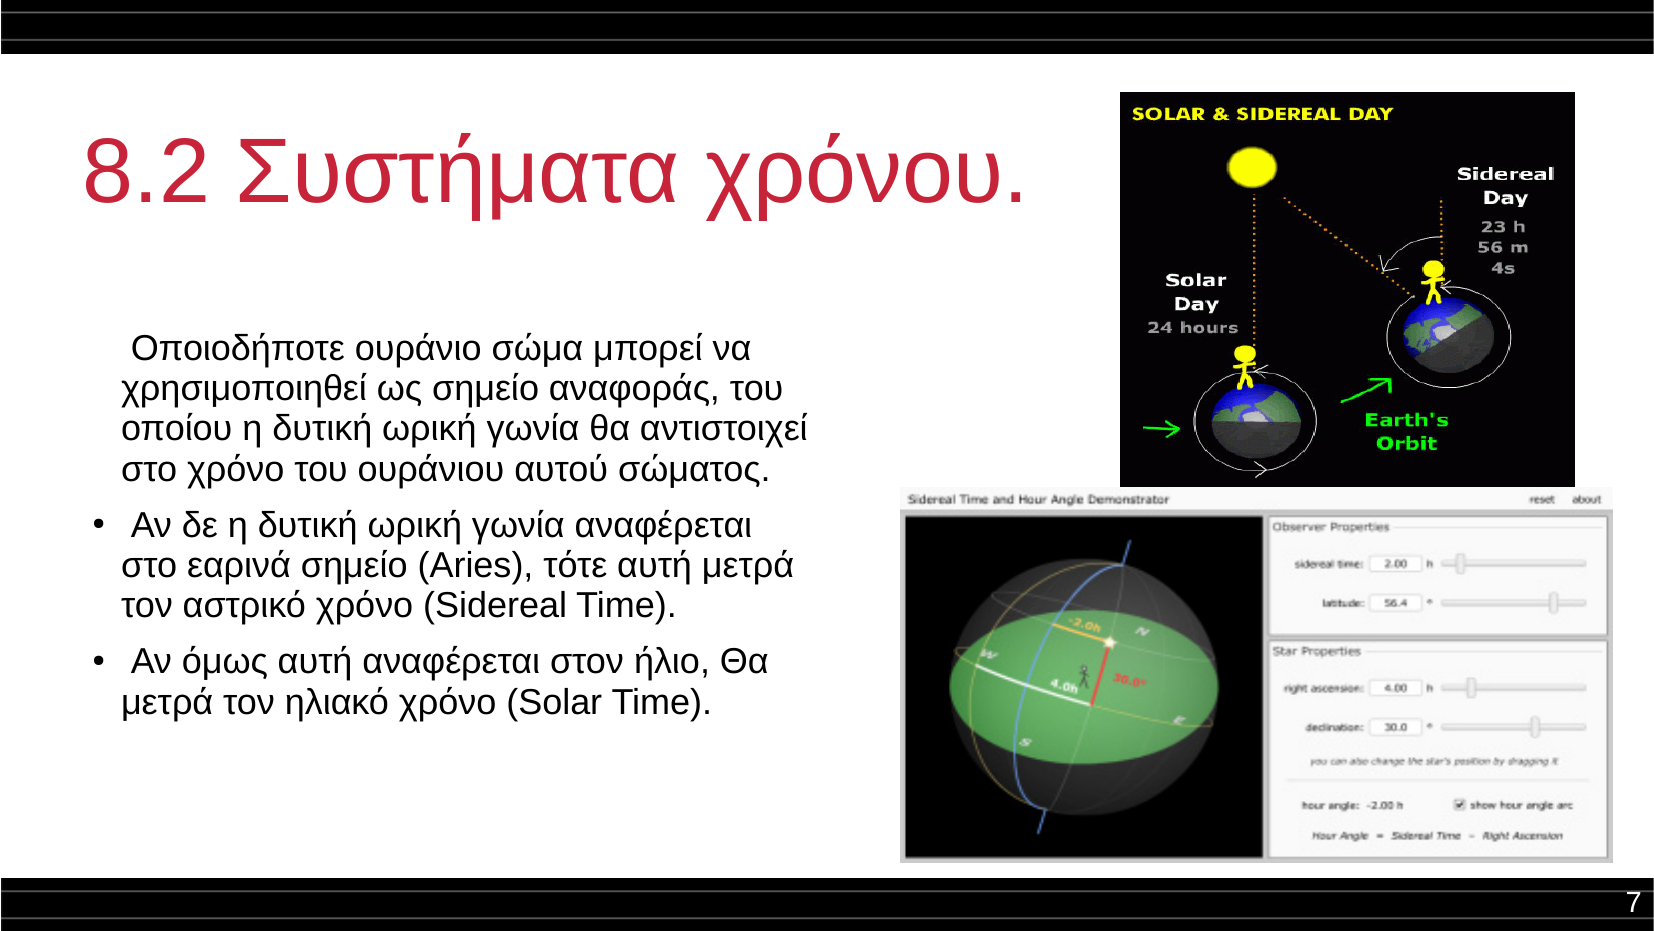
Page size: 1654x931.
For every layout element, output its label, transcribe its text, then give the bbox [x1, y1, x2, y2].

picture [900, 92, 1613, 863]
picture [1, 0, 1654, 54]
list Οποιοδήποτε ουράνιο σώμα μπορεί να χρησιμοποιηθεί ως σημείο αναφοράς, του οποίου η δυτική ωρική γωνία θα αντιστοιχεί στο χρόνο του ουράνιου αυτού σώματος. Αν δε η δυτική ωρική γωνία αναφέρεται στο εαρινά σημείο (Aries), τότε αυτή μετρά τον αστρικό χρόνο (Sidereal Time). Αν όμως αυτή αναφέρεται στον ήλιο, Θα μετρά τον ηλιακό χρόνο (Solar Time). [82, 271, 809, 758]
title 8.2 Συστήματα χρόνου. [82, 92, 1120, 249]
picture [1, 878, 1654, 931]
